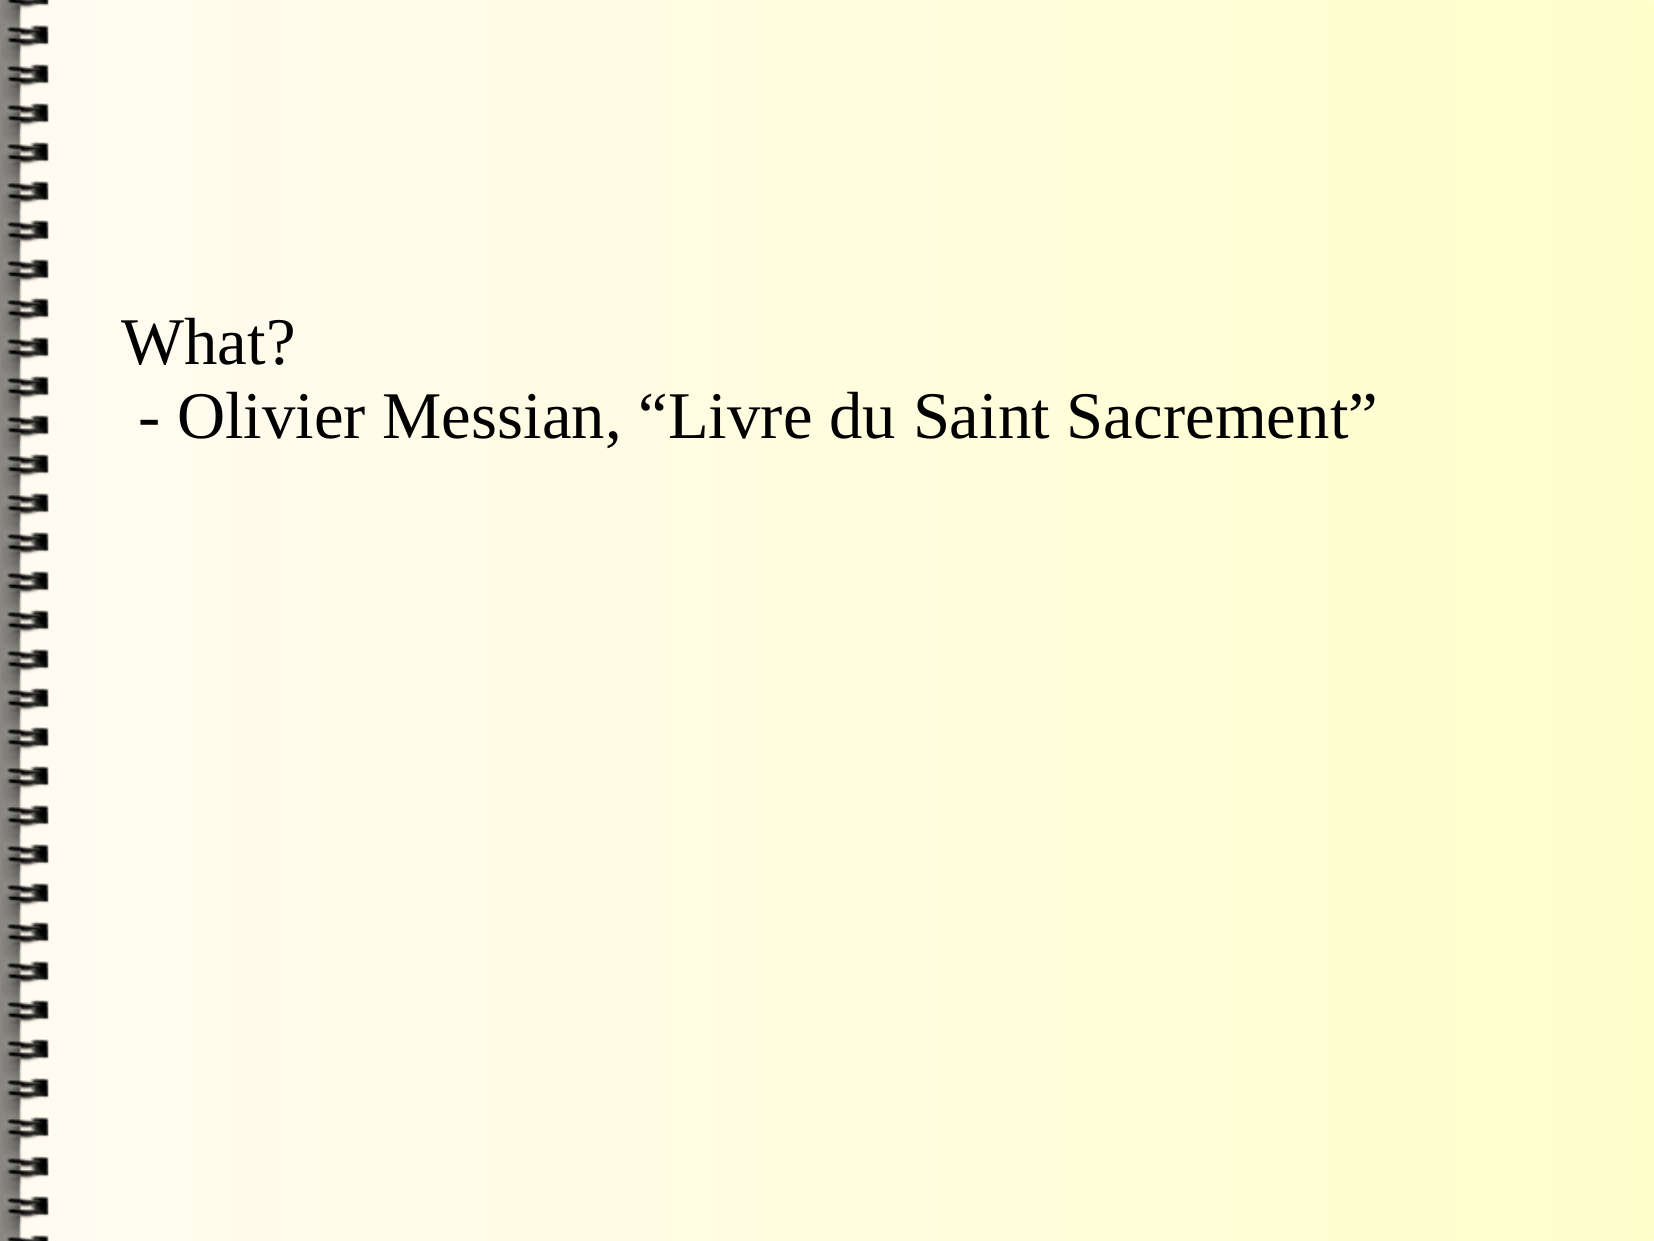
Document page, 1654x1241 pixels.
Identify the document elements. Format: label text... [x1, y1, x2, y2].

picture [0, 0, 1654, 1241]
subtitle What? - Olivier Messian, “Livre du Saint Sacrement” [121, 112, 1534, 1164]
